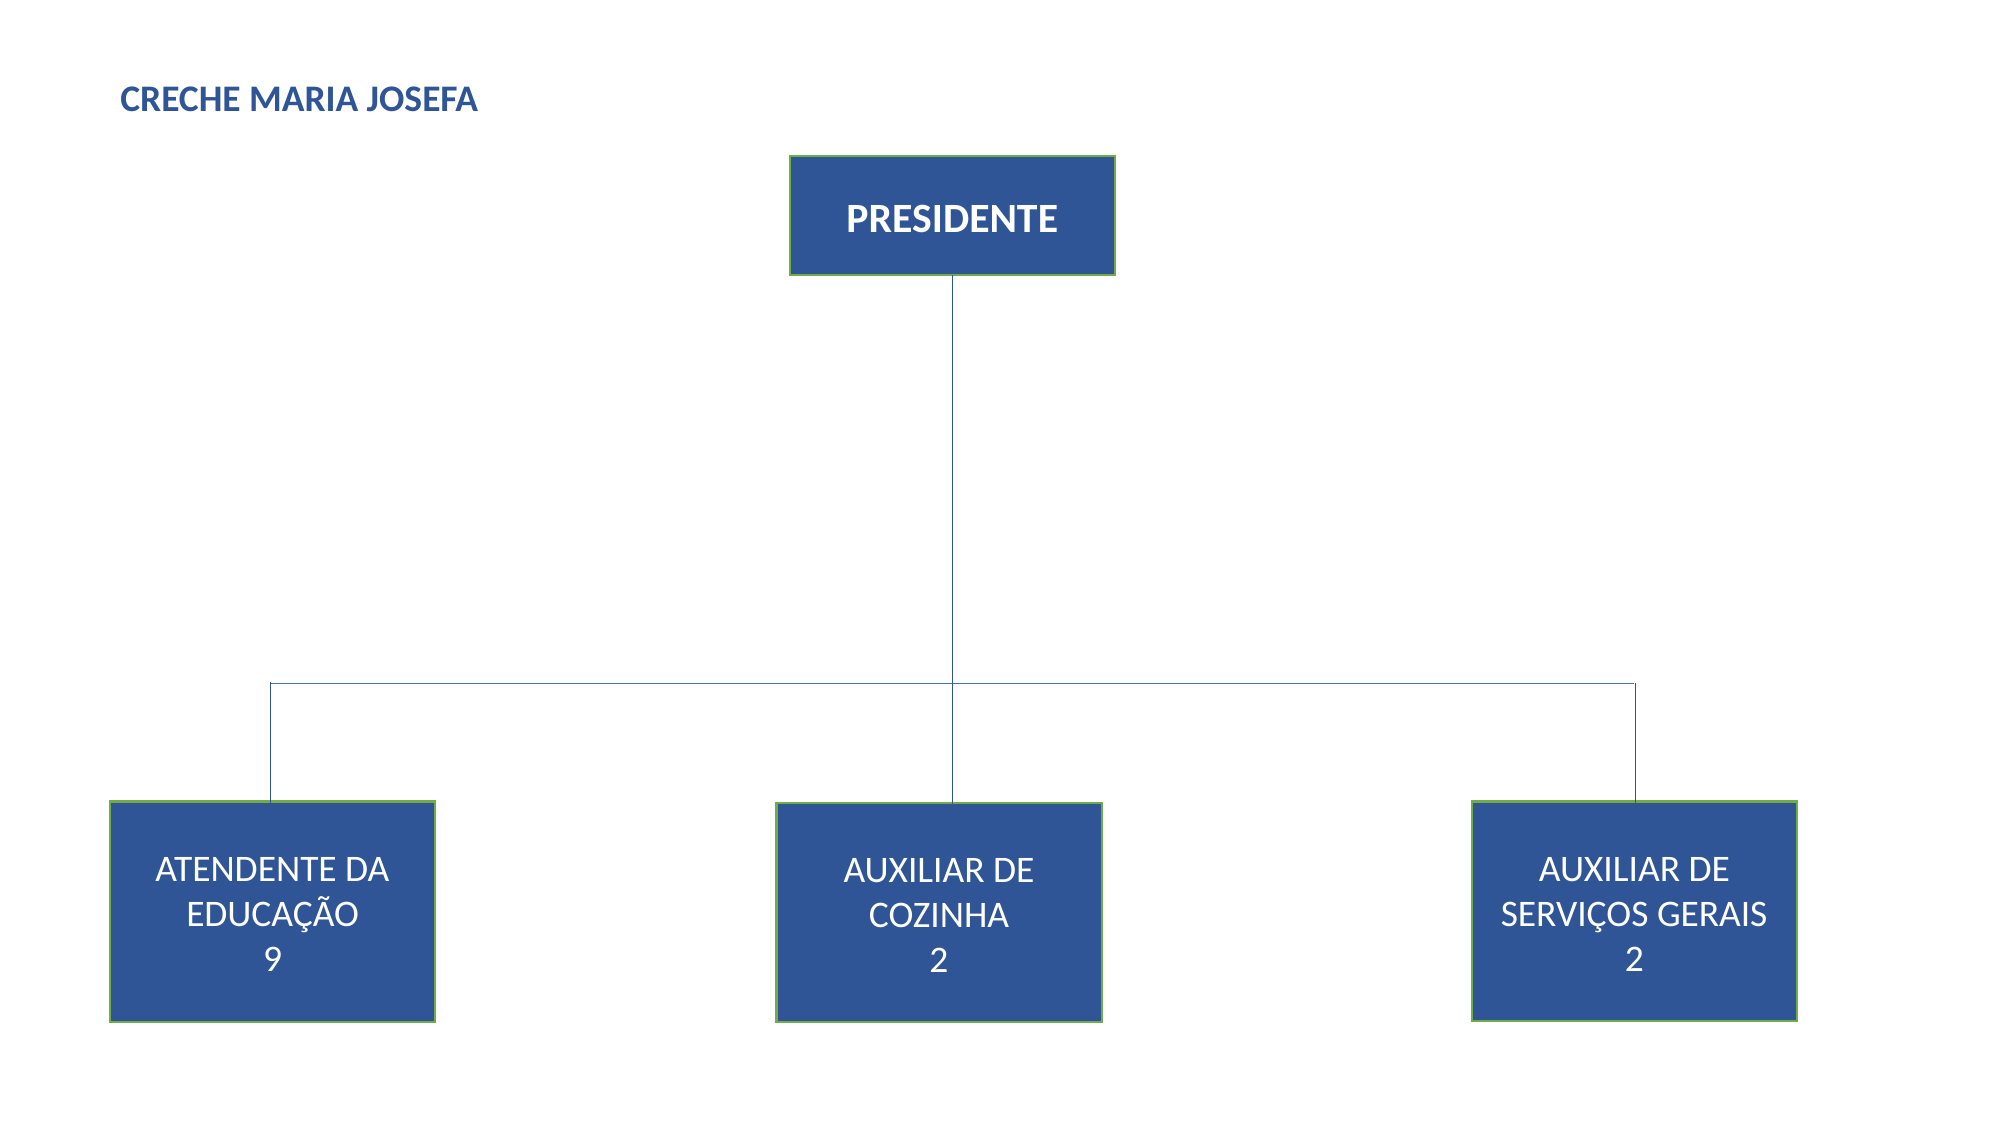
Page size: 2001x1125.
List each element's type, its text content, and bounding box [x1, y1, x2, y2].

text_box AUXILIAR DE COZINHA 2 [777, 803, 1102, 1022]
text_box CRECHE MARIA JOSEFA [101, 66, 497, 127]
text_box PRESIDENTE [790, 156, 1115, 275]
text_box ATENDENTE DA EDUCAÇÃO 9 [110, 801, 435, 1022]
text_box AUXILIAR DE SERVIÇOS GERAIS 2 [1472, 801, 1797, 1021]
